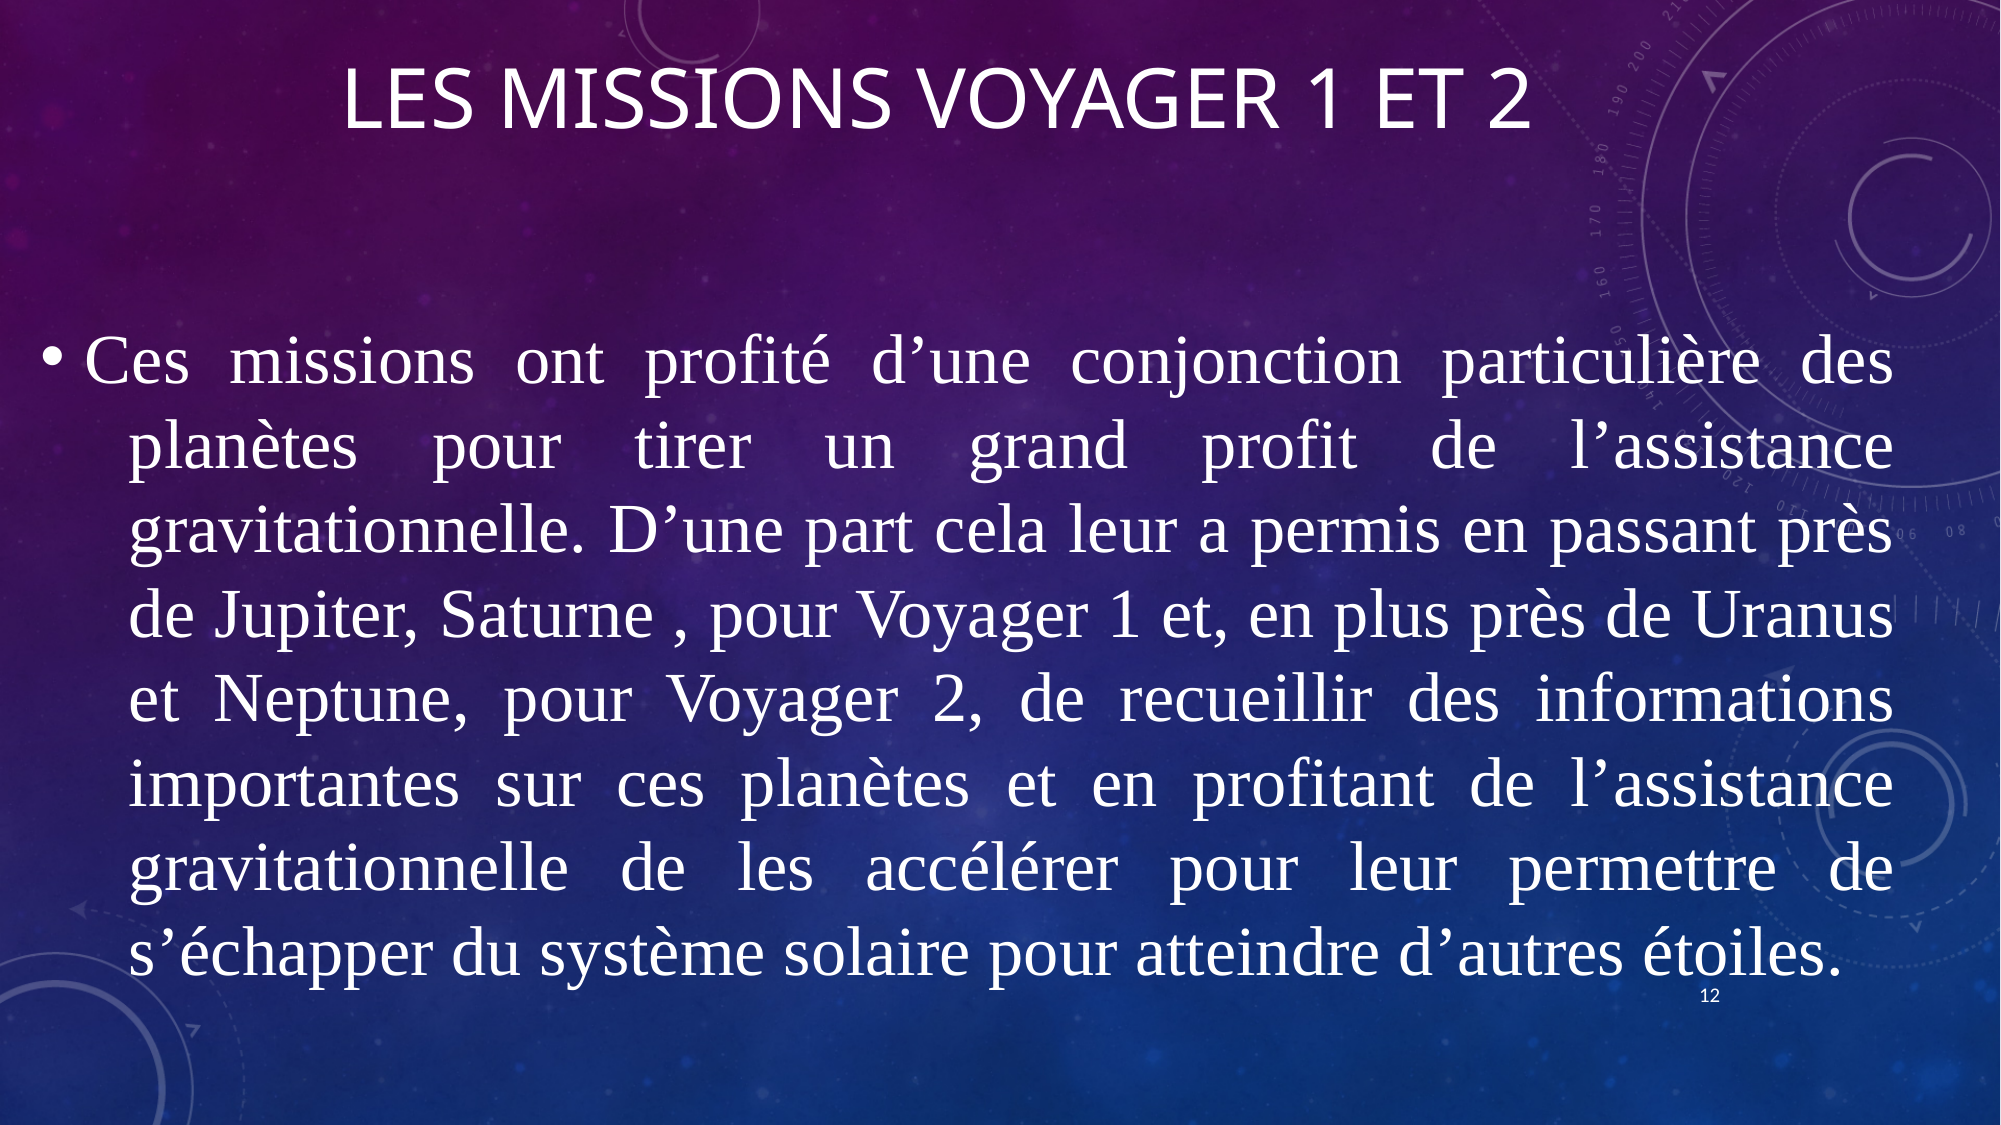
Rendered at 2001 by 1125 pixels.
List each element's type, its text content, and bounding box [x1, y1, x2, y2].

list Ces missions ont profité d’une conjonction particulière des planètes pour tirer un grand profit de l’assistance gravitationnelle. D’une part cela leur a permis en passant près de Jupiter, Saturne , pour Voyager 1 et, en plus près de Uranus et Neptune, pour Voyager 2, de recueillir des informations importantes sur ces planètes et en profitant de l’assistance gravitationnelle de les accélérer pour leur permettre de s’échapper du système solaire pour atteindre d’autres étoiles. [25, 264, 1913, 1038]
text_box [1684, 963, 1775, 1026]
title Les missions Voyager 1 et 2 [325, 15, 1617, 176]
